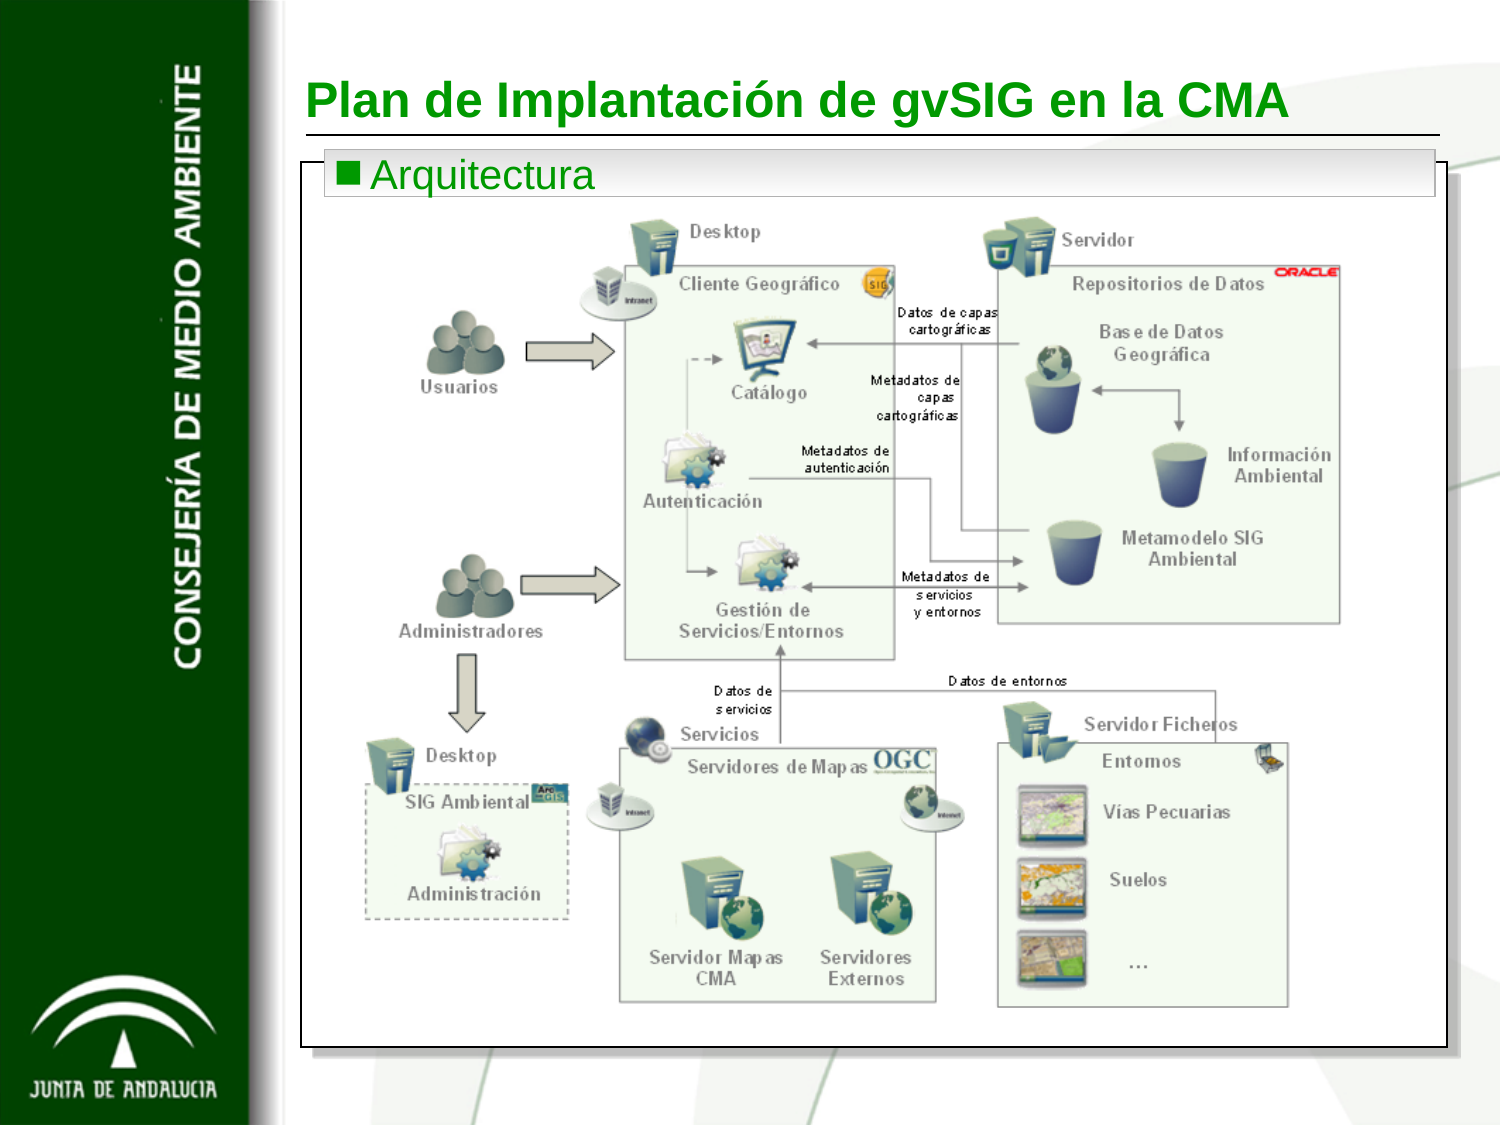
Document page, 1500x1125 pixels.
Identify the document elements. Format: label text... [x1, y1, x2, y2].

text_box Plan de Implantación de gvSIG en la CMA [290, 54, 1472, 140]
chart [358, 210, 1349, 1015]
text_box [301, 149, 1447, 1047]
text_box Arquitectura [355, 140, 1329, 211]
picture [0, 0, 1500, 1125]
